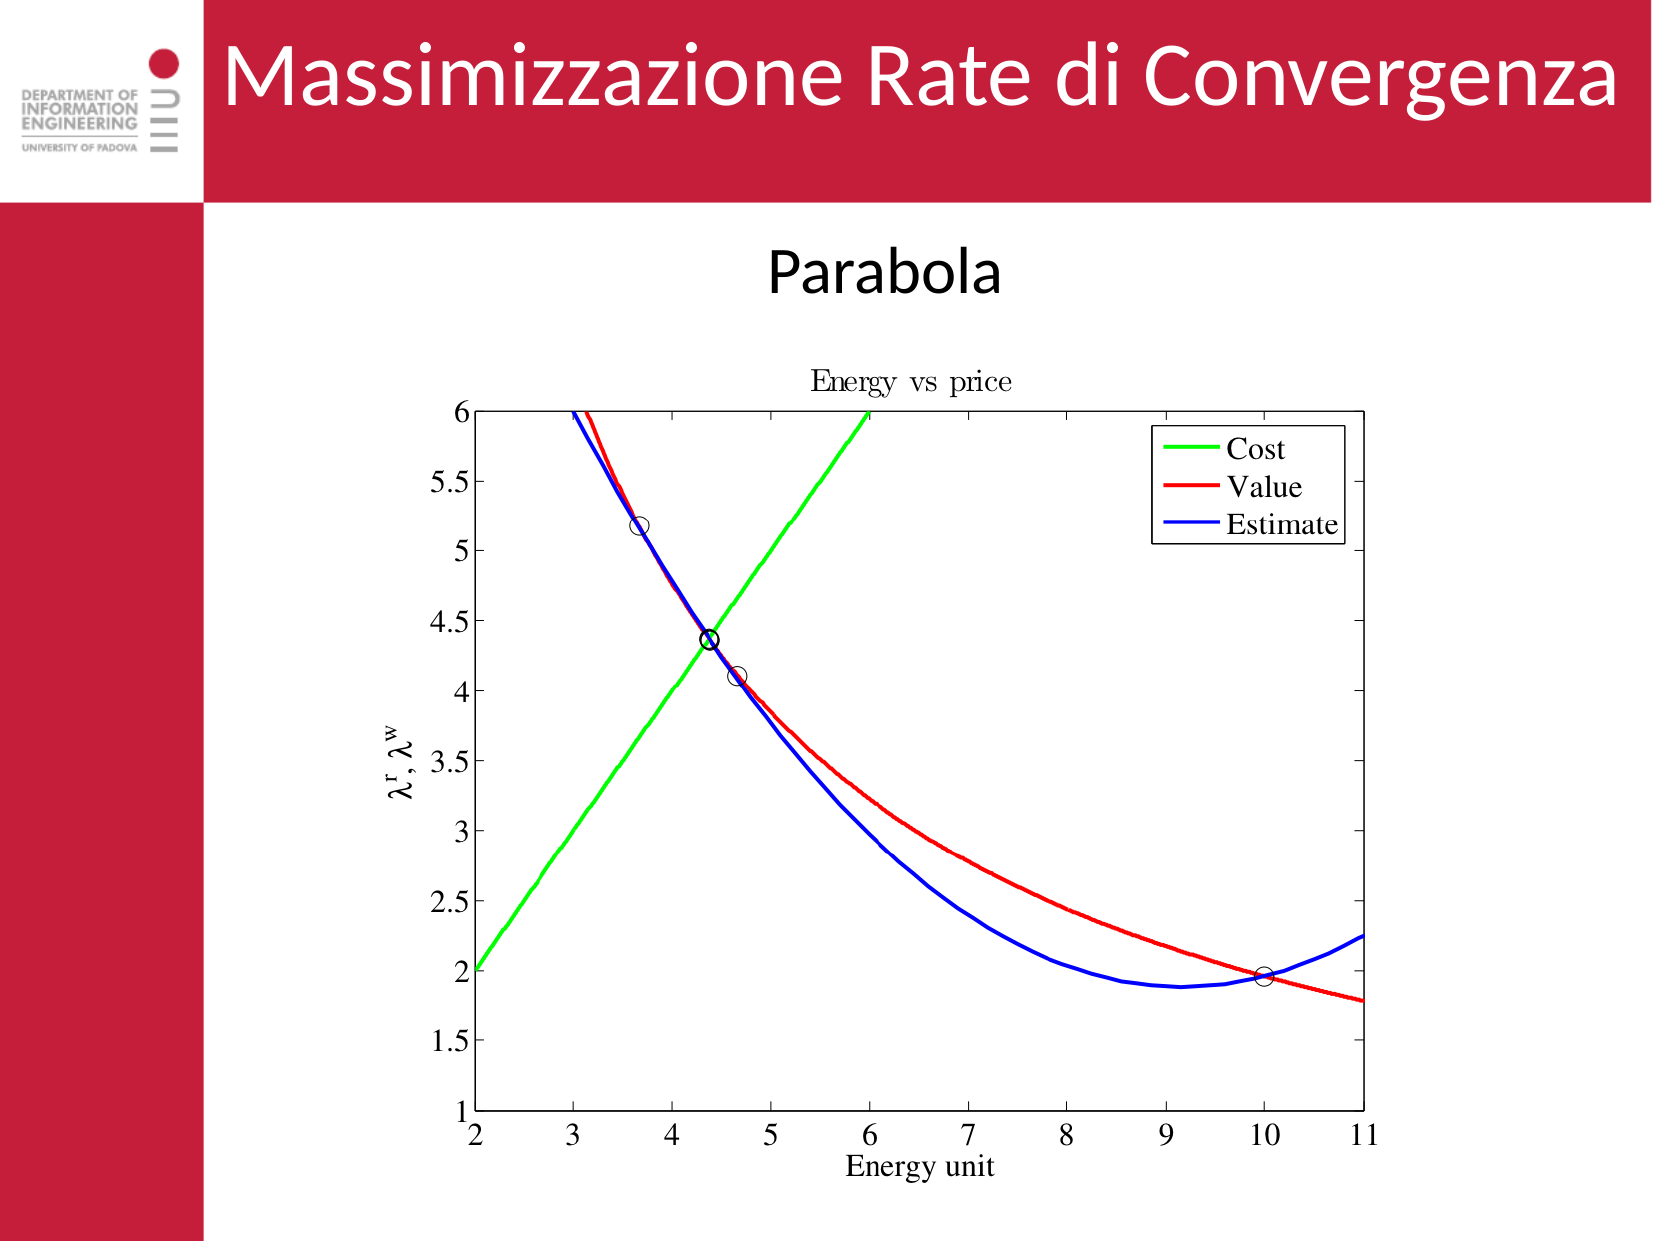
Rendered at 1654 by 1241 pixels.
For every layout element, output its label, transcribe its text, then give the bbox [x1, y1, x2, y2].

picture [0, 0, 1654, 1241]
text_box Parabola [324, 236, 1447, 333]
text_box Massimizzazione Rate di Convergenza [206, 29, 1654, 207]
